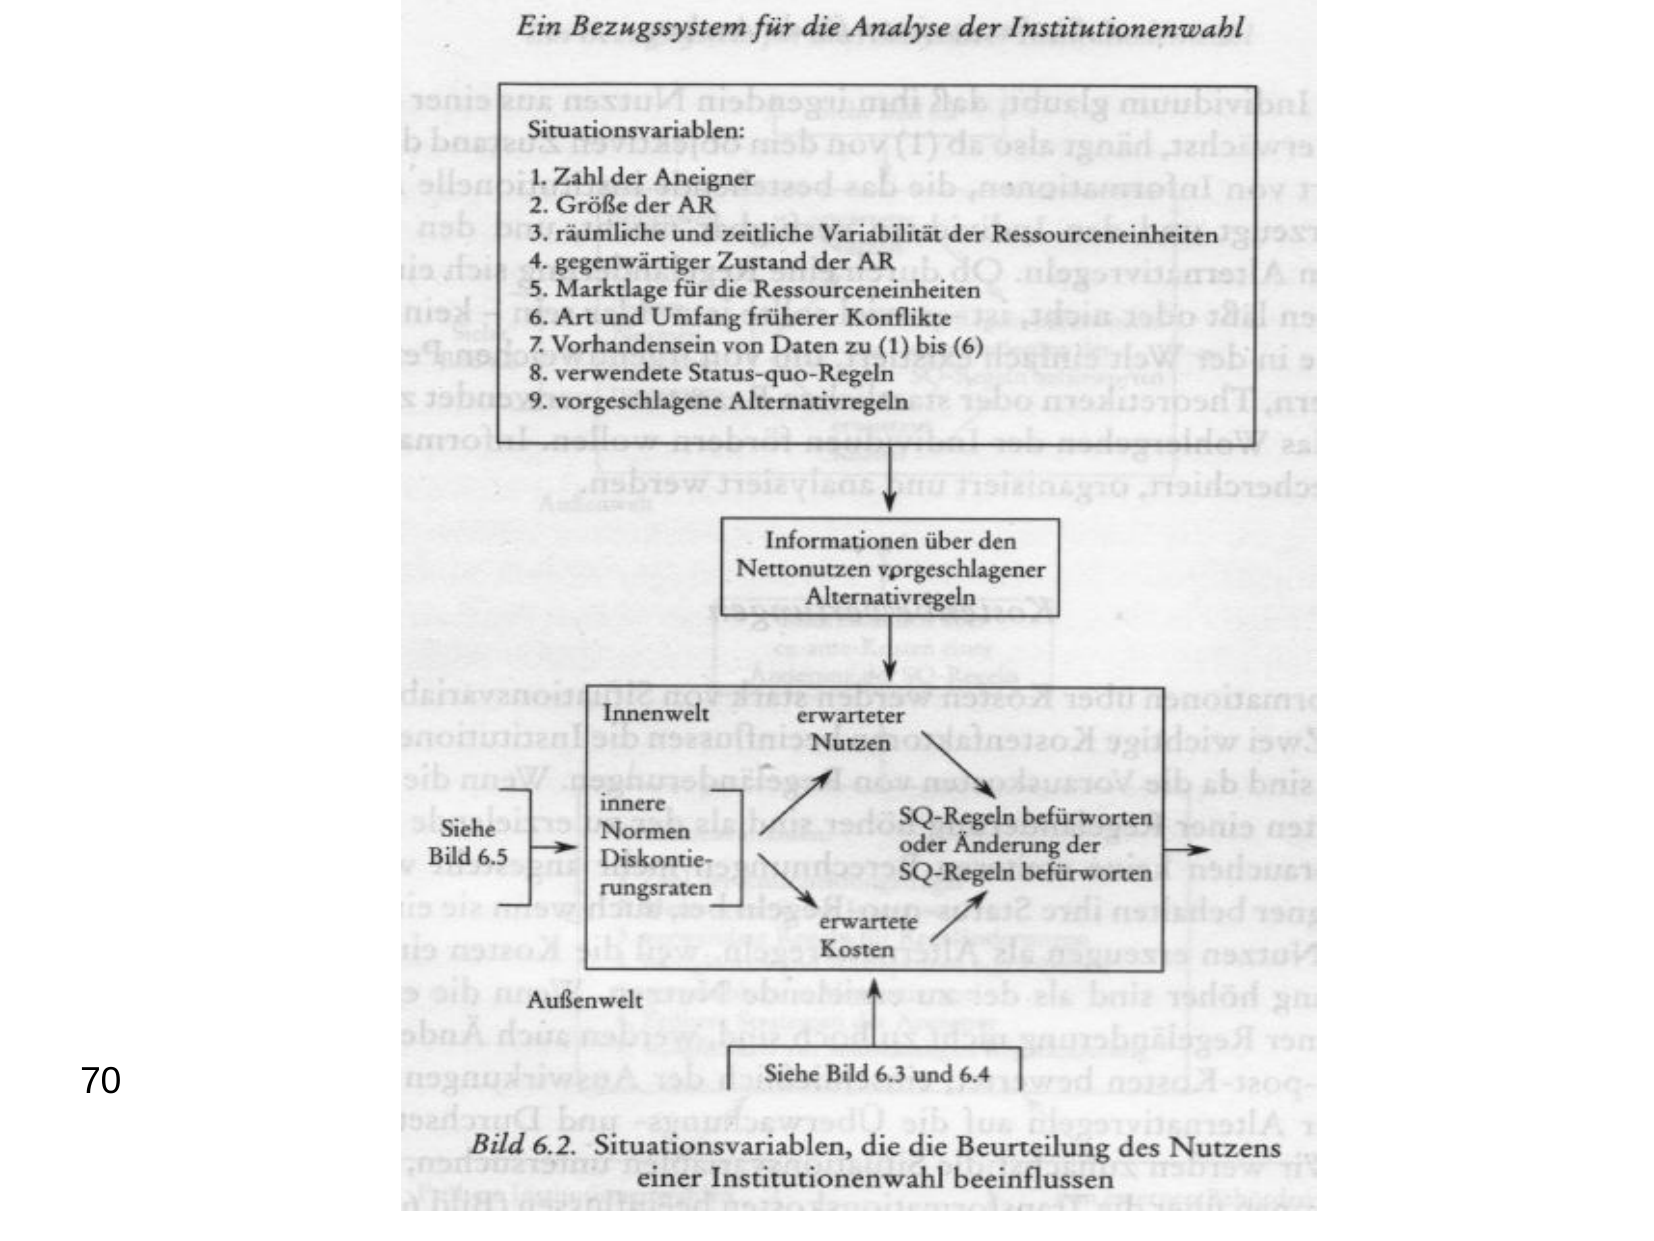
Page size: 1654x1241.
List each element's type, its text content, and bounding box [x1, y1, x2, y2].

picture [401, 0, 1317, 1211]
text_box <Nummer> [65, 1052, 283, 1123]
